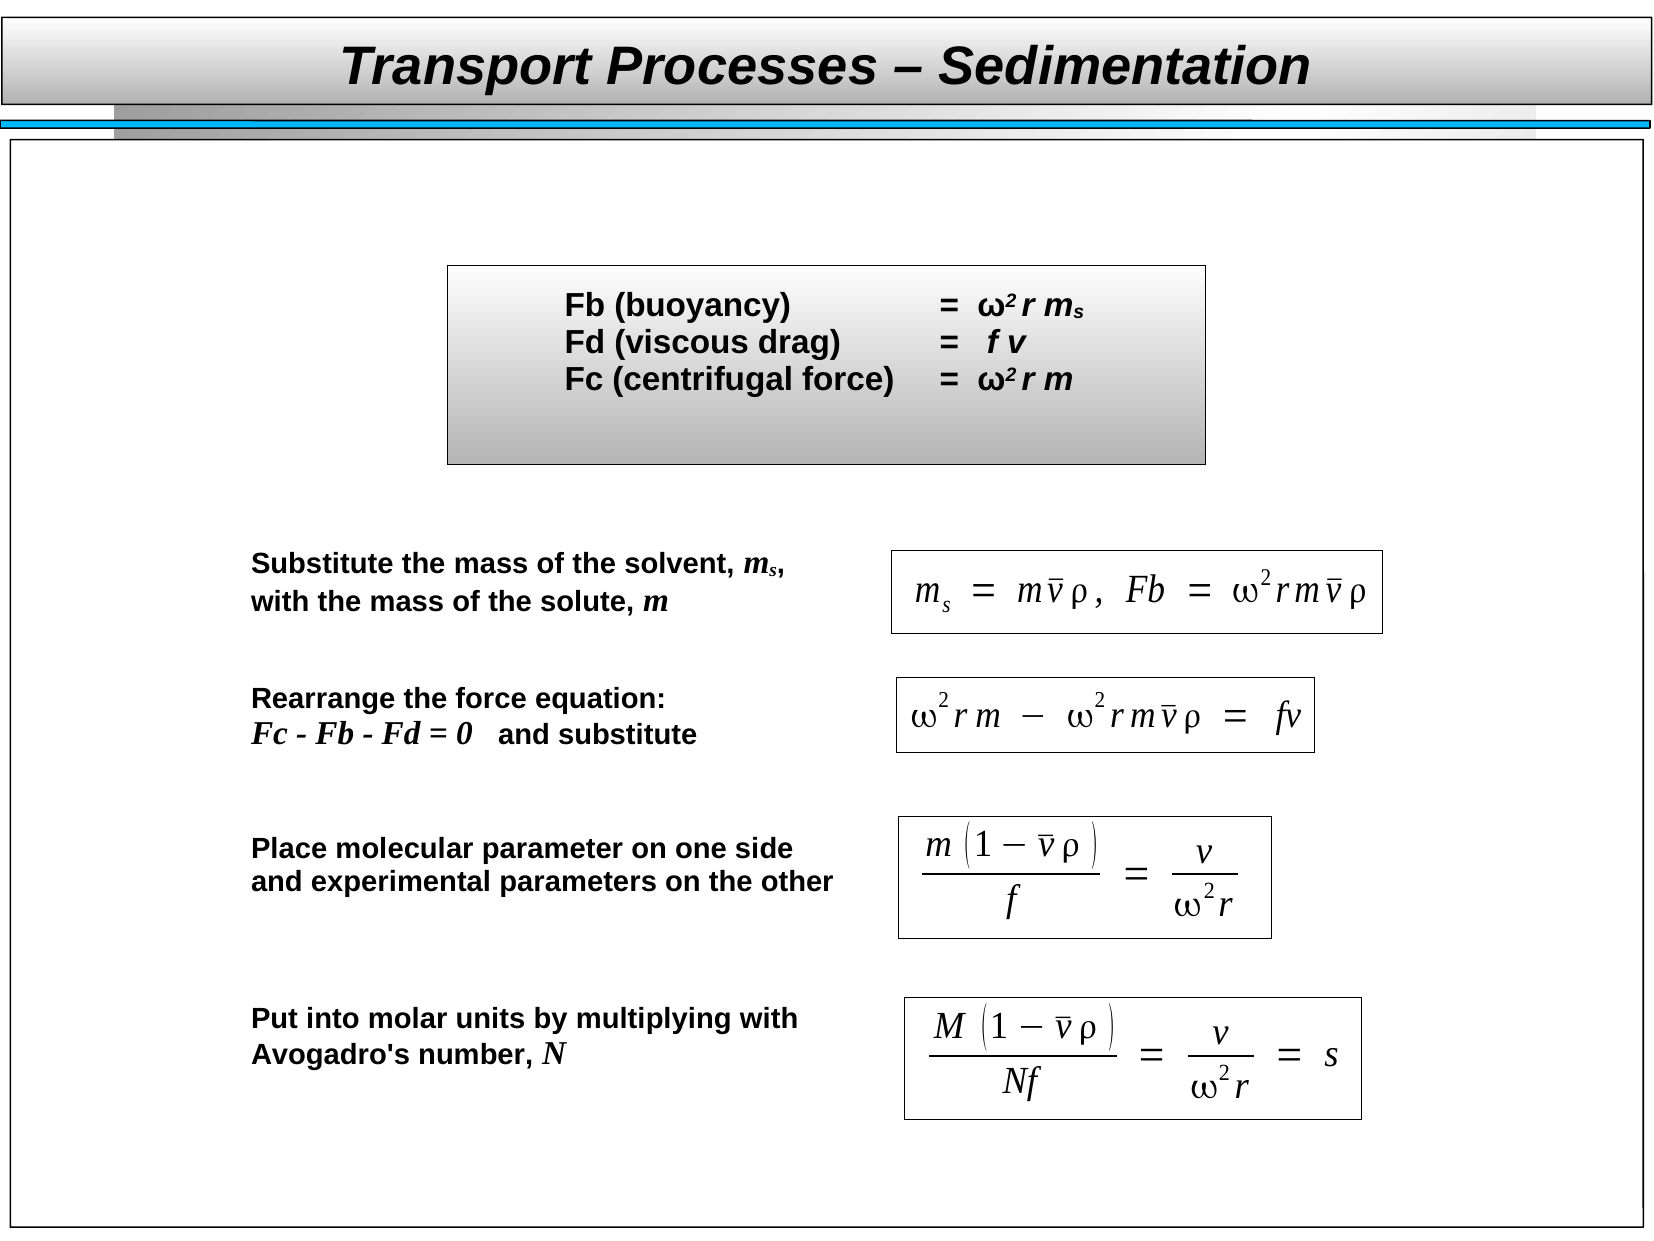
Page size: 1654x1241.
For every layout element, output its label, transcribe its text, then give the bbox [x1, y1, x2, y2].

text_box Rearrange the force equation: Fc - Fb - Fd = 0 and substitute [251, 681, 702, 753]
text_box [10, 139, 1644, 1228]
text_box Substitute the mass of the solvent, ms, with the mass of the solute, m [251, 544, 796, 630]
chart [908, 564, 1375, 618]
chart [914, 819, 1246, 930]
text_box Fb (buoyancy) = ω2 r ms Fd (viscous drag) = f v Fc (centrifugal force) = ω2 r m [564, 286, 1088, 463]
text_box Put into molar units by multiplying with Avogadro's number, N [251, 1002, 808, 1073]
text_box Transport Processes – Sedimentation [1, 17, 1652, 105]
chart [904, 688, 1308, 740]
chart [920, 1001, 1346, 1111]
text_box Place molecular parameter on one side and experimental parameters on the other [251, 831, 835, 898]
text_box [0, 120, 1651, 129]
